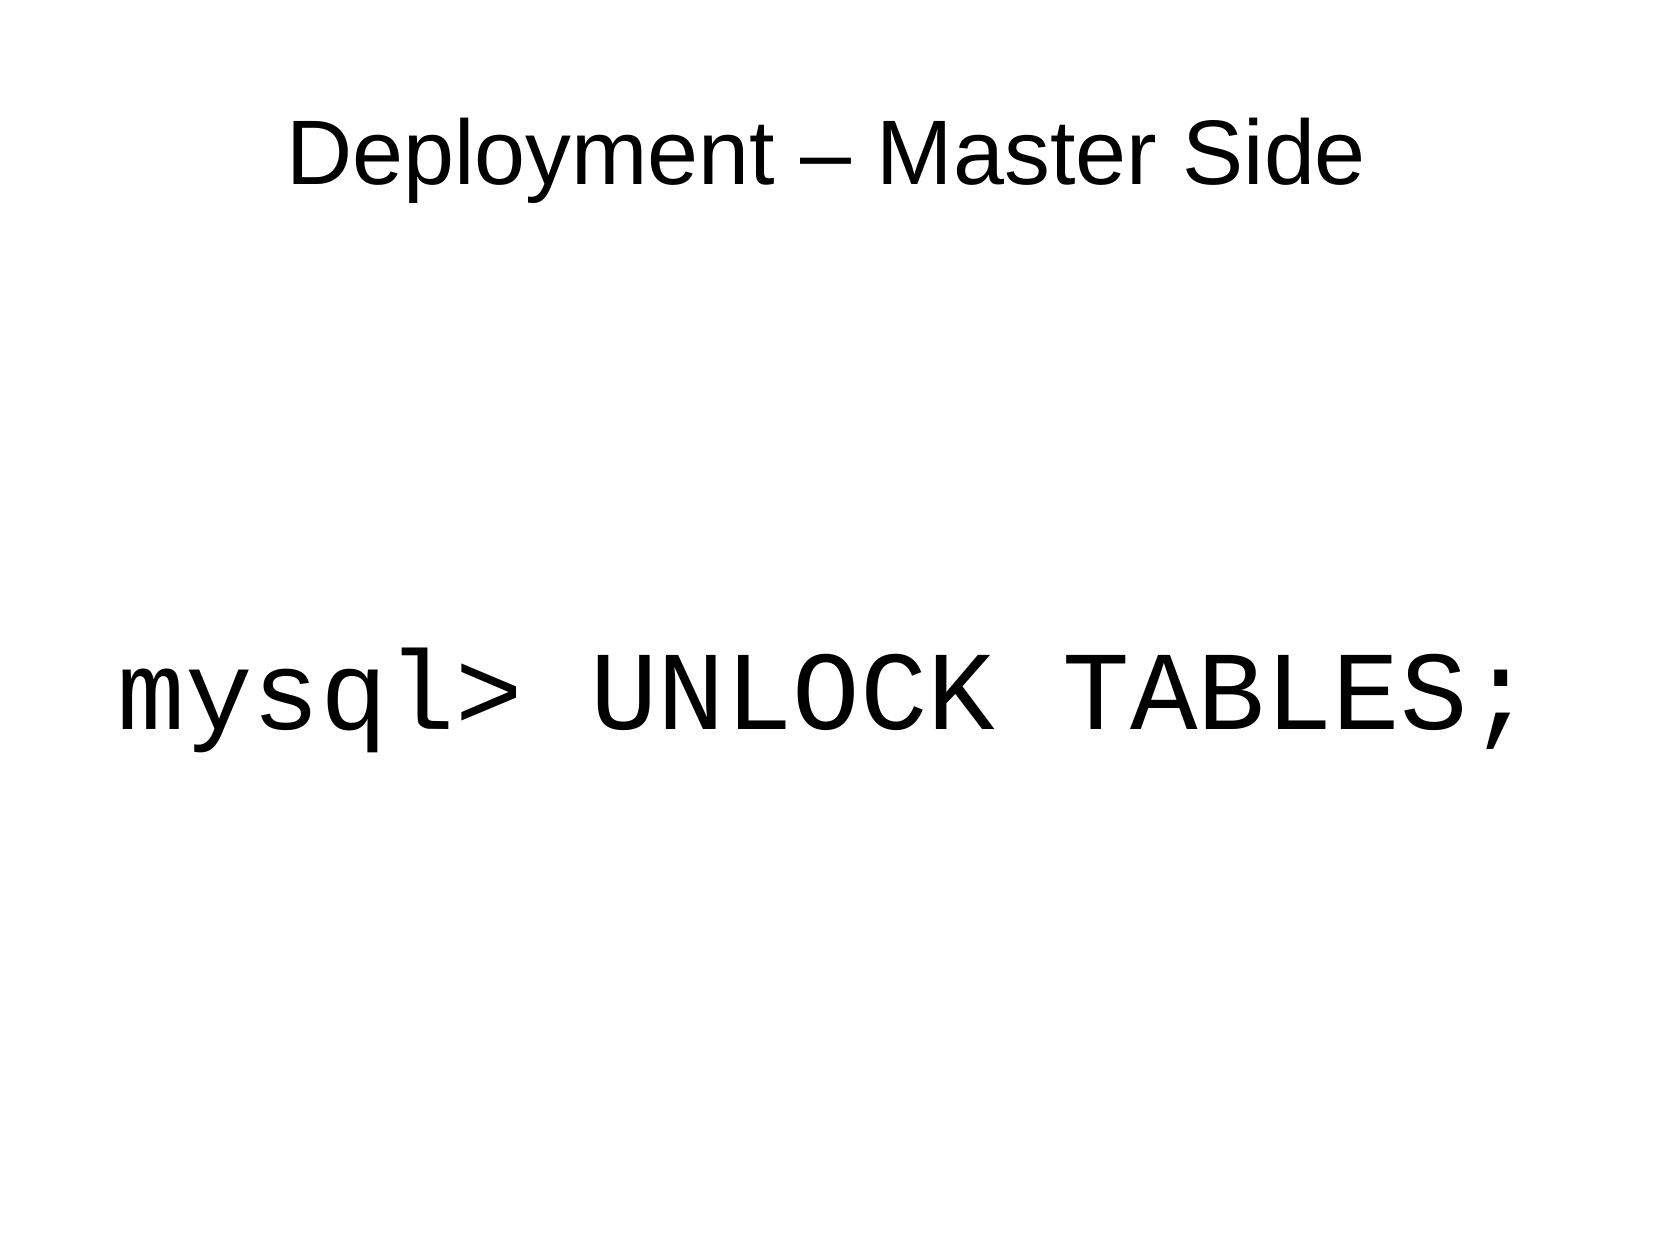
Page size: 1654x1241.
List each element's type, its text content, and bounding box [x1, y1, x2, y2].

subtitle mysql> UNLOCK TABLES; [82, 290, 1571, 1109]
title Deployment – Master Side [82, 49, 1571, 257]
